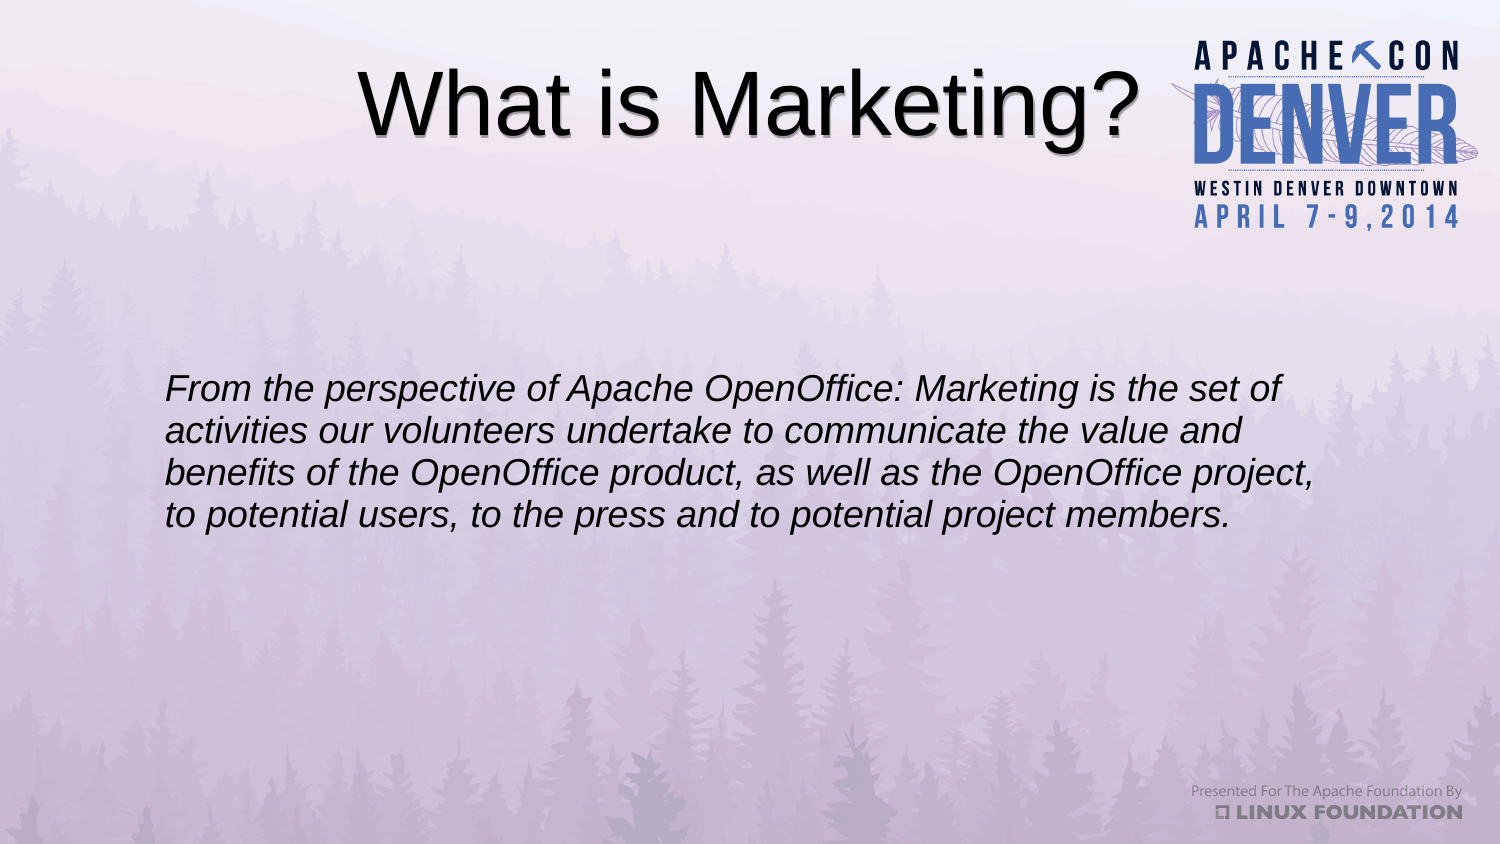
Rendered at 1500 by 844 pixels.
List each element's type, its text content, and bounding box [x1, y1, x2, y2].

picture [0, 0, 1500, 844]
text_box From the perspective of Apache OpenOffice: Marketing is the set of activities our volunteers undertake to communicate the value and benefits of the OpenOffice product, as well as the OpenOffice project, to potential users, to the press and to potential project members. [150, 360, 1351, 691]
title What is Marketing? [75, 33, 1425, 175]
